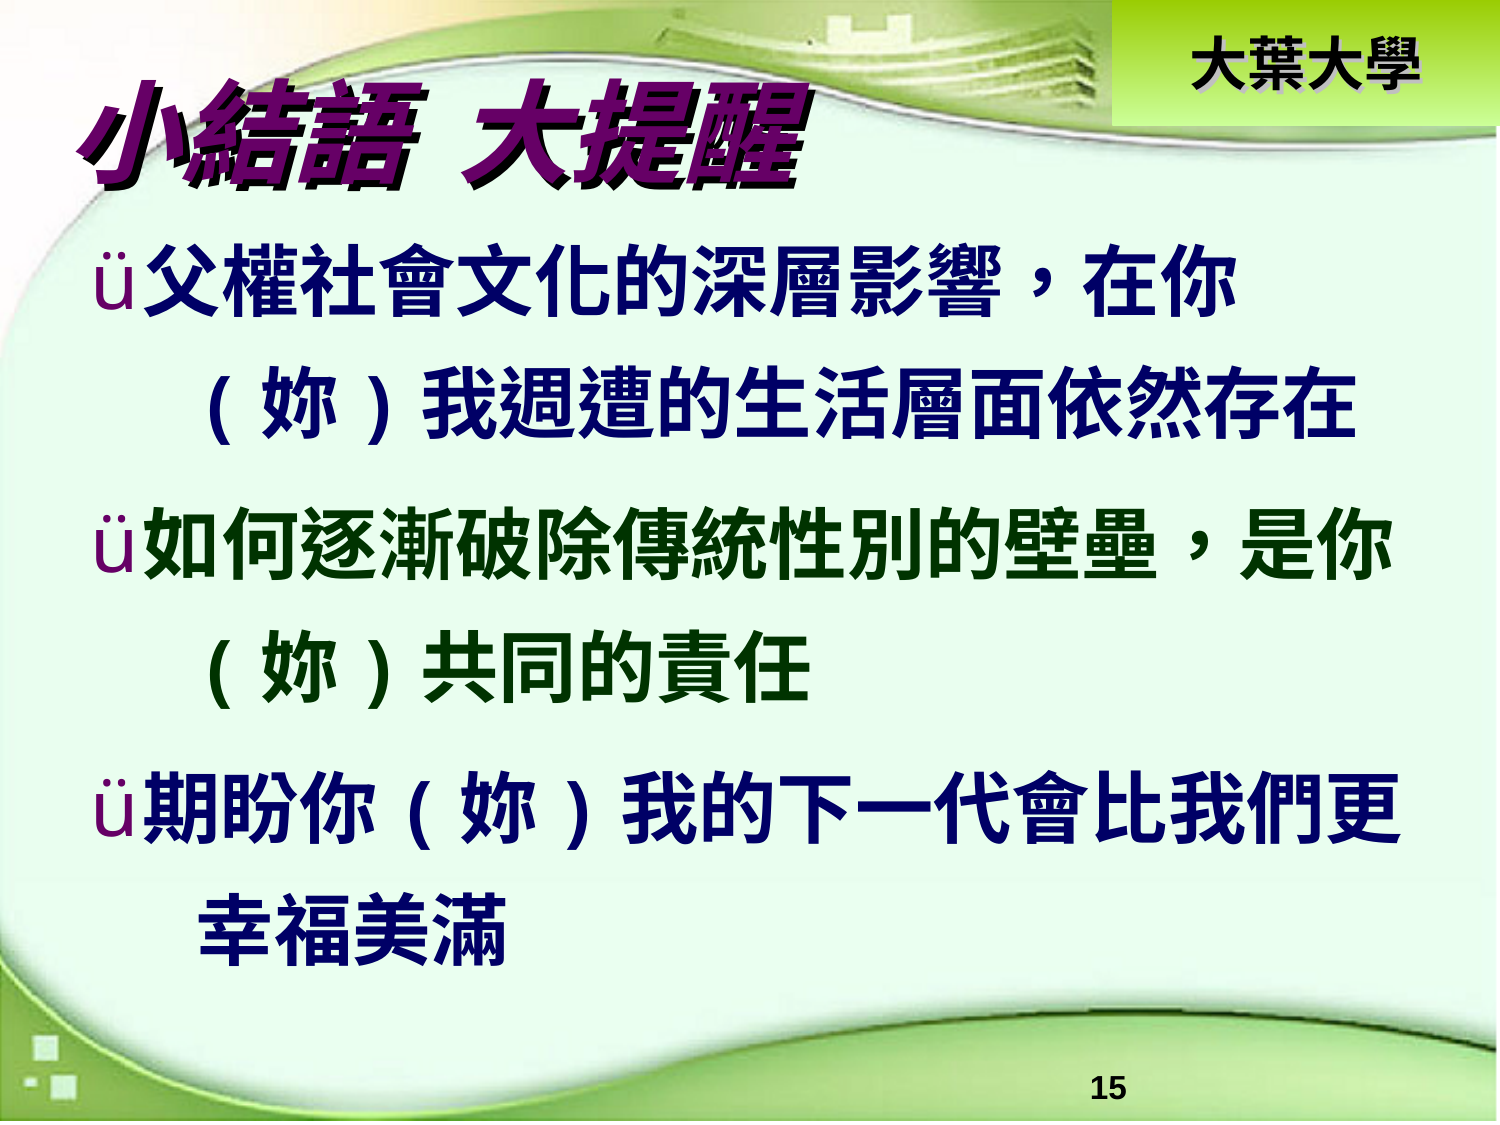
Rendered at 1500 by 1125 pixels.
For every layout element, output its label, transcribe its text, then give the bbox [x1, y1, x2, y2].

list 父權社會文化的深層影響，在你(妳)我週遭的生活層面依然存在 如何逐漸破除傳統性別的壁壘，是你(妳)共同的責任 期盼你(妳)我的下一代會比我們更幸福美滿 [75, 196, 1426, 1059]
title 小結語 大提醒 [0, 54, 892, 243]
